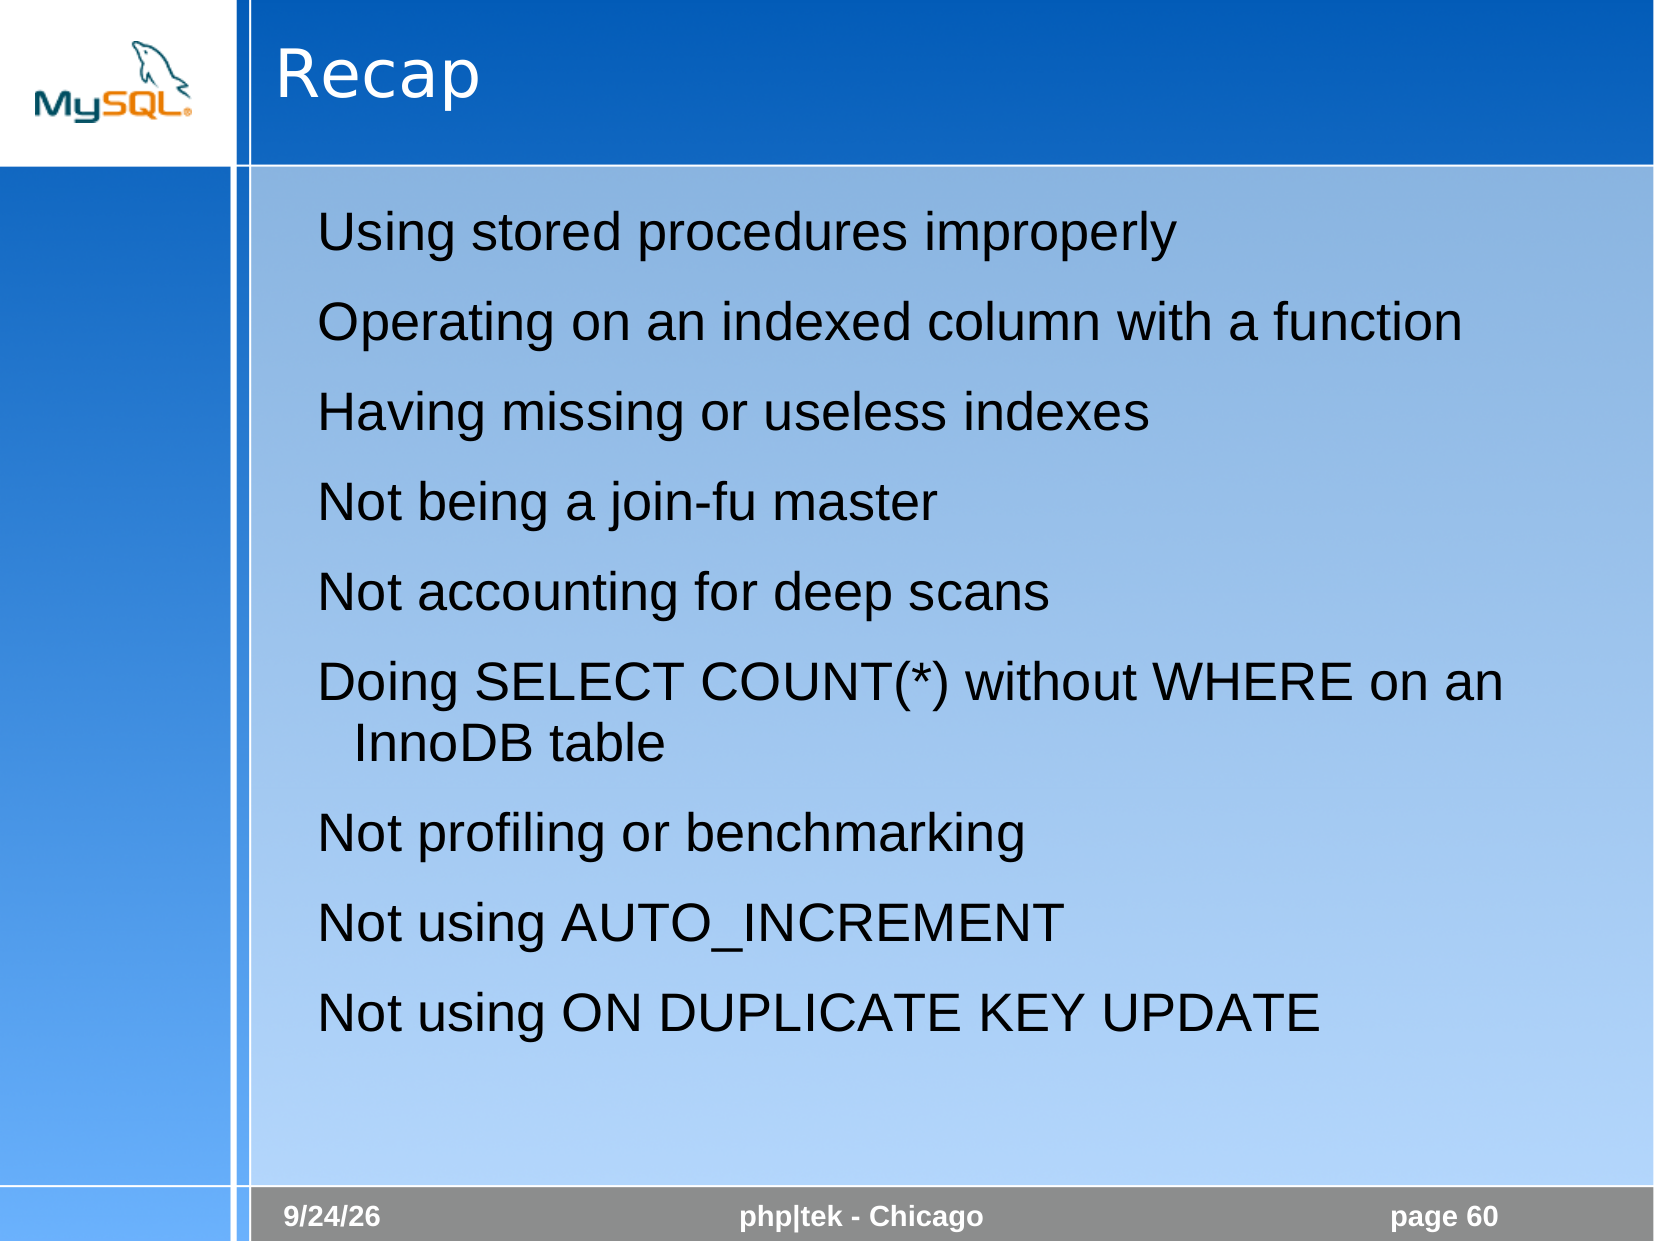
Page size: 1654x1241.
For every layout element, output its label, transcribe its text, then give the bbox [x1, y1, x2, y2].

picture [0, 0, 1654, 1241]
list Using stored procedures improperly Operating on an indexed column with a function Having missing or useless indexes Not being a join-fu master Not accounting for deep scans Doing SELECT COUNT(*) without WHERE on an InnoDB table Not profiling or benchmarking Not using AUTO_INCREMENT Not using ON DUPLICATE KEY UPDATE [282, 201, 1595, 1139]
picture [35, 41, 192, 123]
title Recap [274, 11, 1500, 137]
